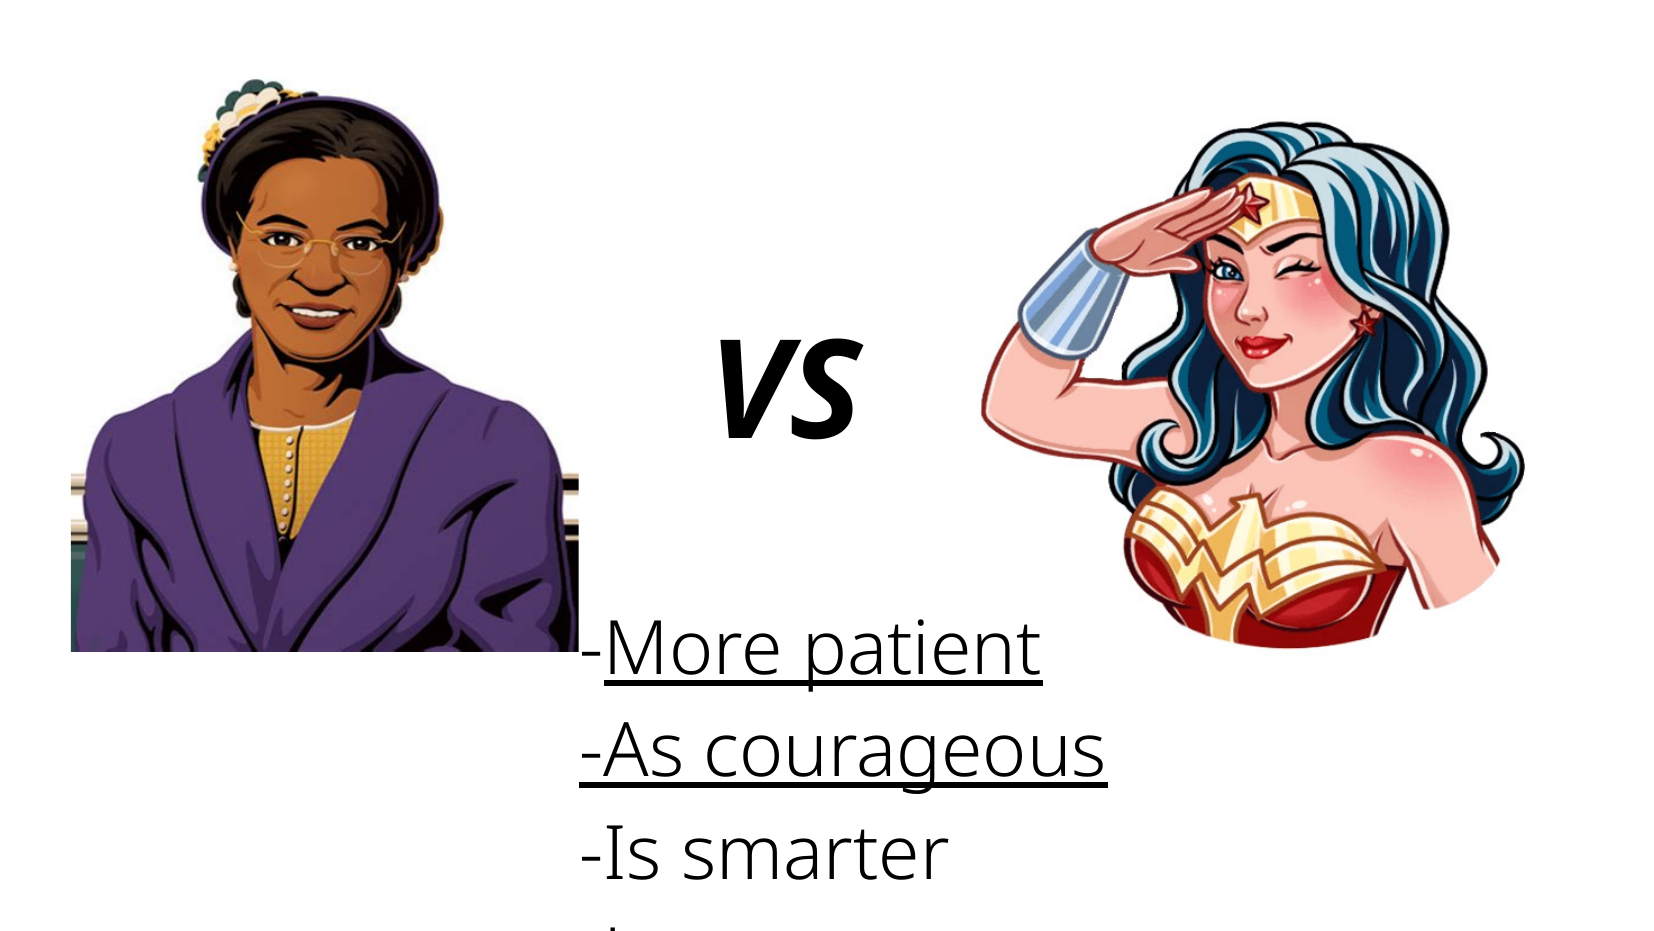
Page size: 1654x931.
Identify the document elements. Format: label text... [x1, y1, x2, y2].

picture [968, 98, 1543, 674]
title VS [484, 307, 1087, 463]
text_box -More patient -As courageous -Is smarter -Less sorty [564, 586, 1130, 931]
picture [70, 70, 579, 652]
